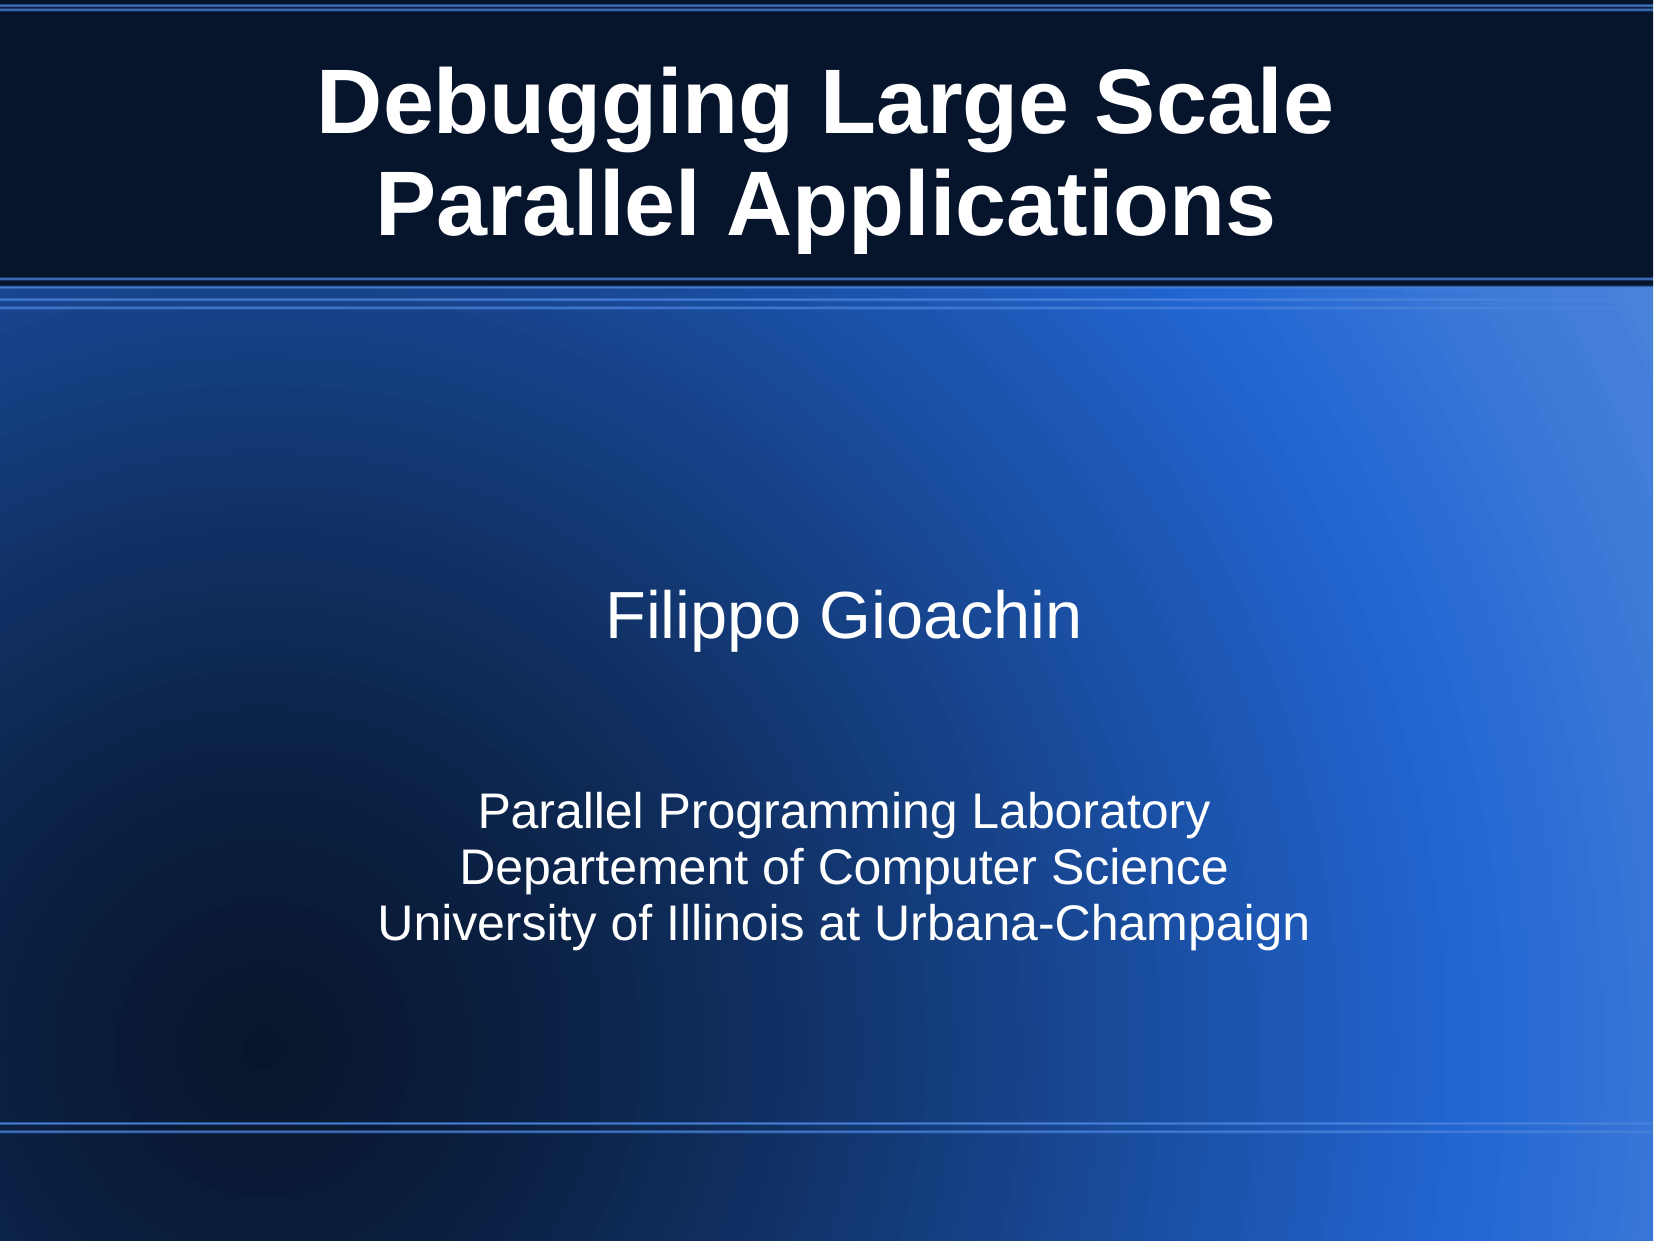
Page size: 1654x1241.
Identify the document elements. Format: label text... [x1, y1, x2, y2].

picture [0, 0, 1654, 1241]
title Debugging Large Scale Parallel Applications [82, 49, 1571, 257]
subtitle Filippo Gioachin Parallel Programming Laboratory Departement of Computer Science University of Illinois at Urbana-Champaign [82, 355, 1571, 1174]
